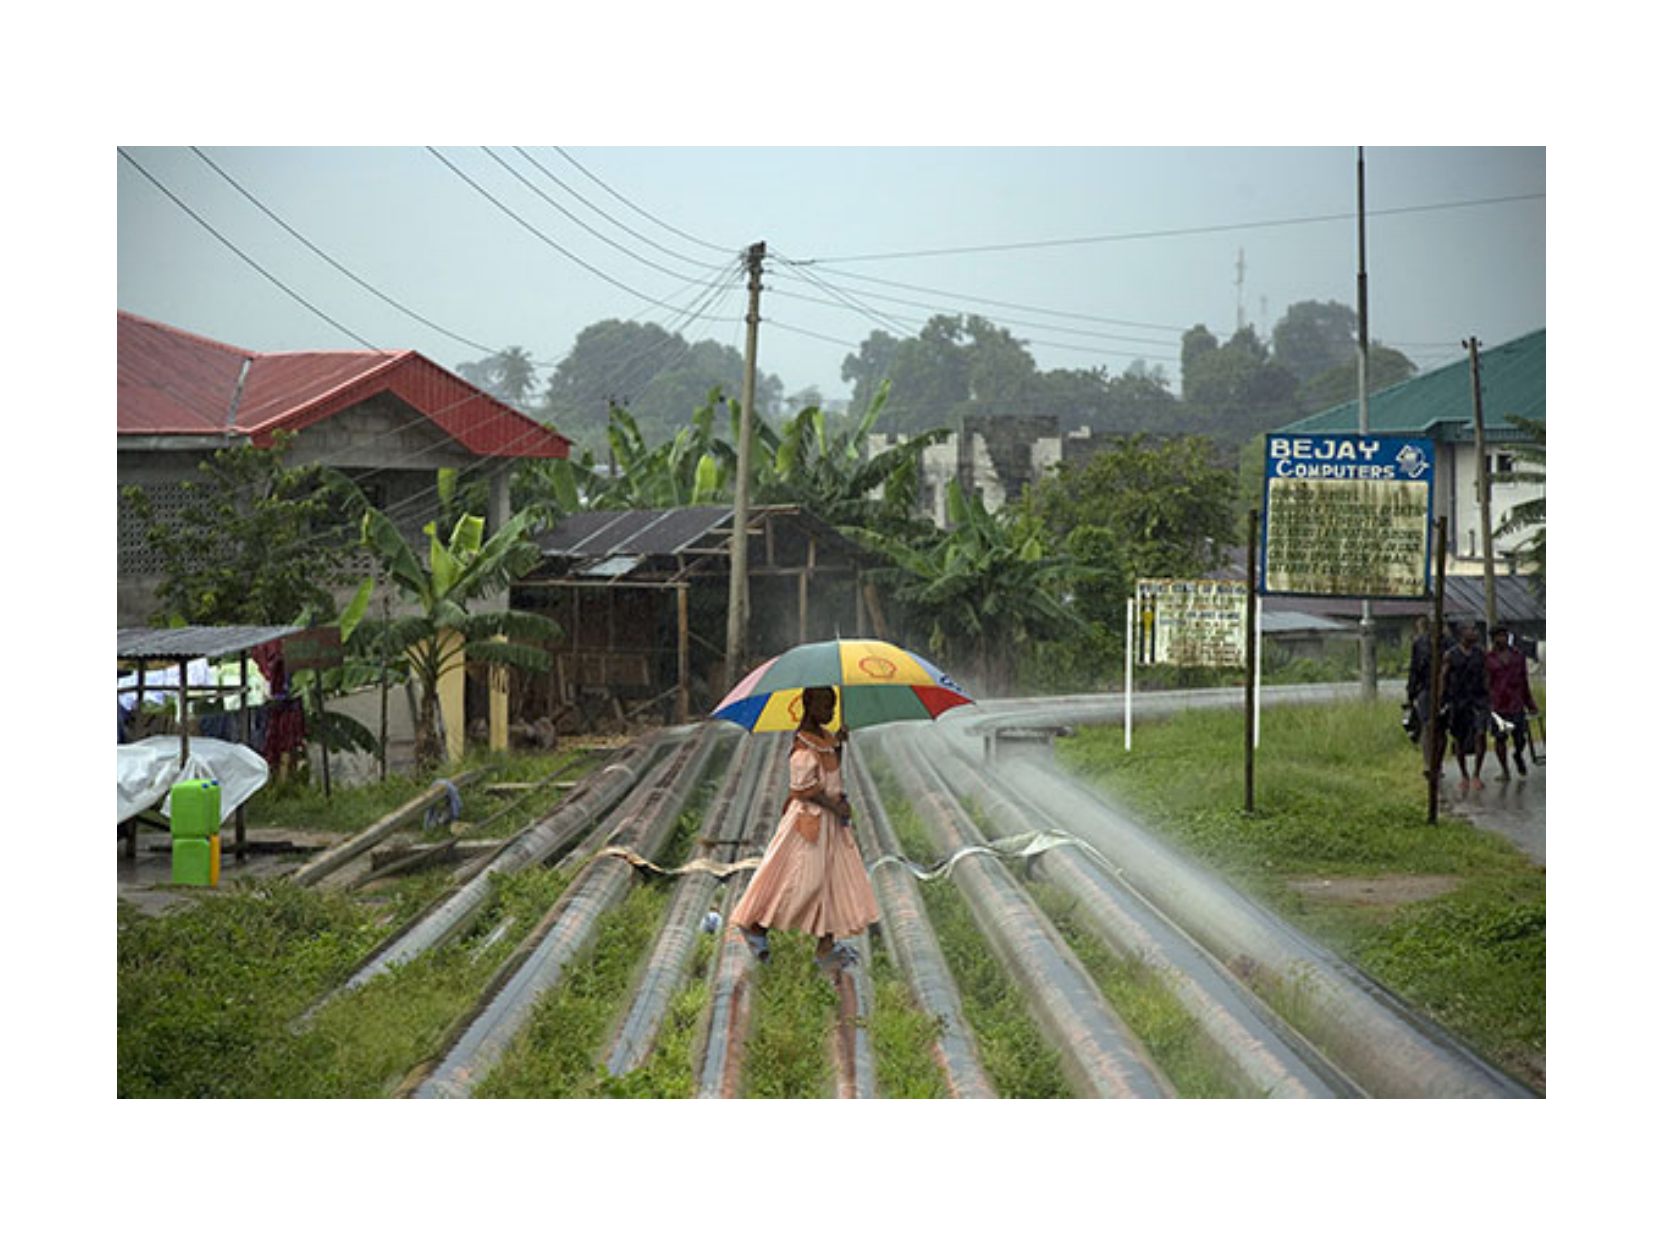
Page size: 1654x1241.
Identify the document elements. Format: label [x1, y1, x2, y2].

picture [117, 146, 1546, 1099]
